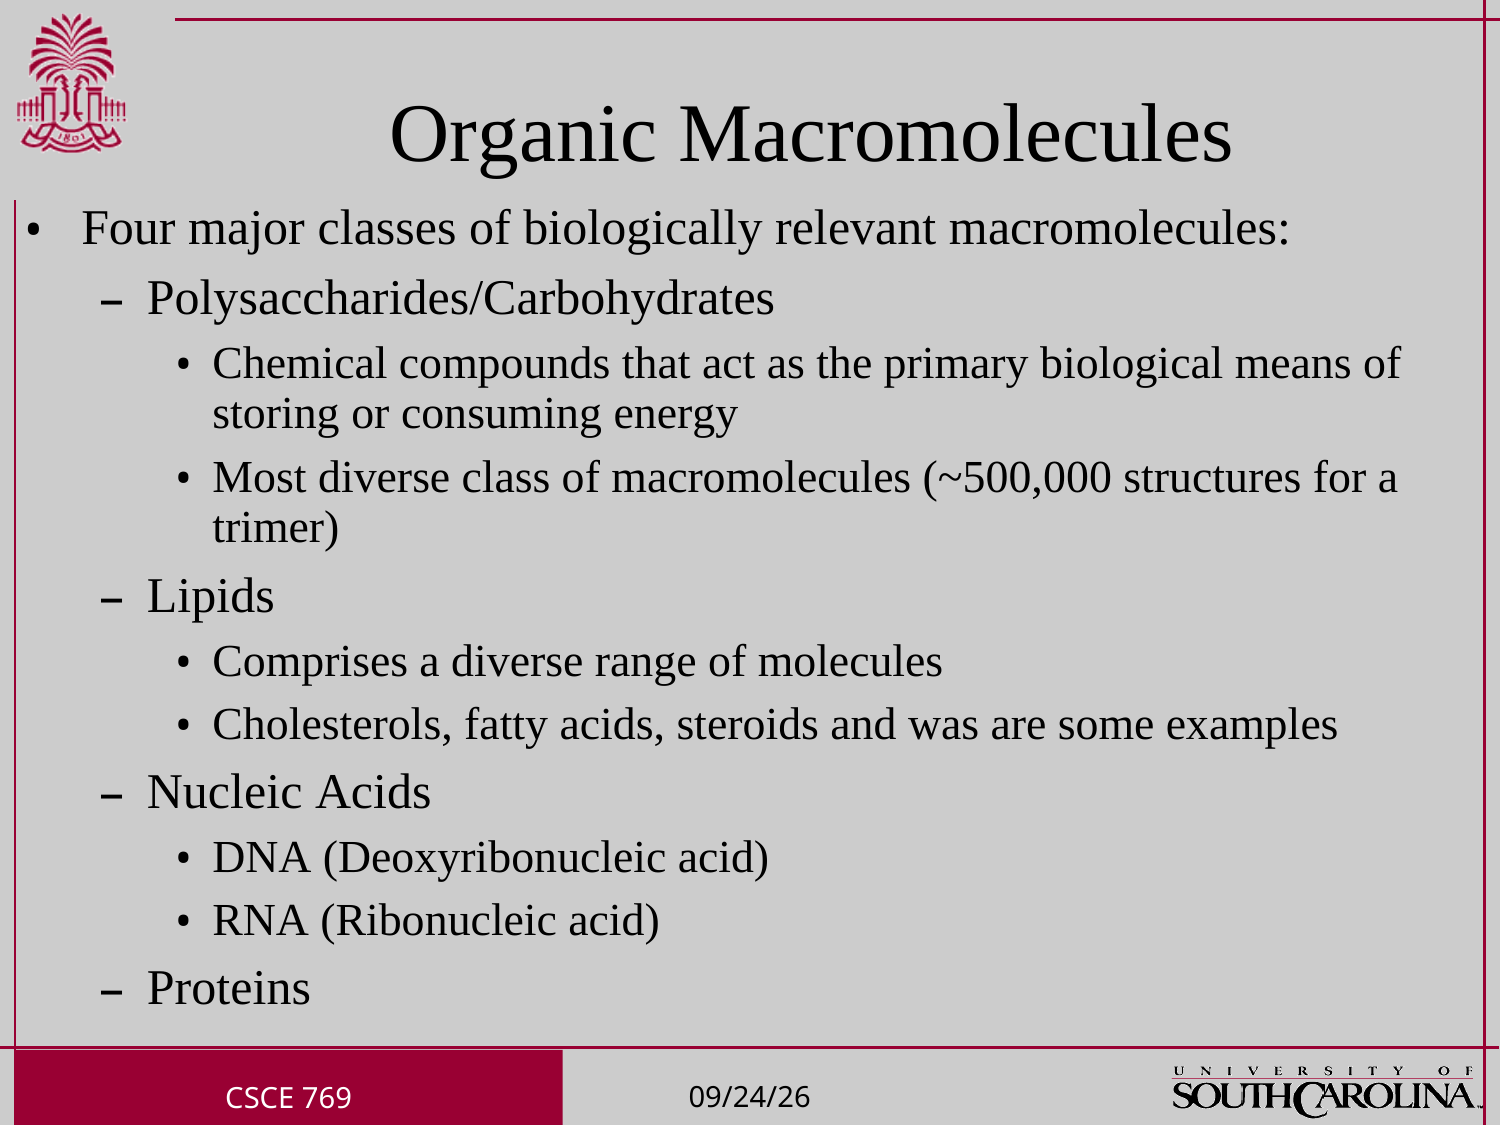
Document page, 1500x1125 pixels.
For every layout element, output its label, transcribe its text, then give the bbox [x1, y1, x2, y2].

title Organic Macromolecules [174, 9, 1450, 188]
picture [12, 12, 131, 155]
list Four major classes of biologically relevant macromolecules: Polysaccharides/Carbohydrates Chemical compounds that act as the primary biological means of storing or consuming energy Most diverse class of macromolecules (~500,000 structures for a trimer) Lipids Comprises a diverse range of molecules Cholesterols, fatty acids, steroids and was are some examples Nucleic Acids DNA (Deoxyribonucleic acid) RNA (Ribonucleic acid) Proteins [24, 200, 1476, 1016]
picture [1162, 1049, 1483, 1125]
